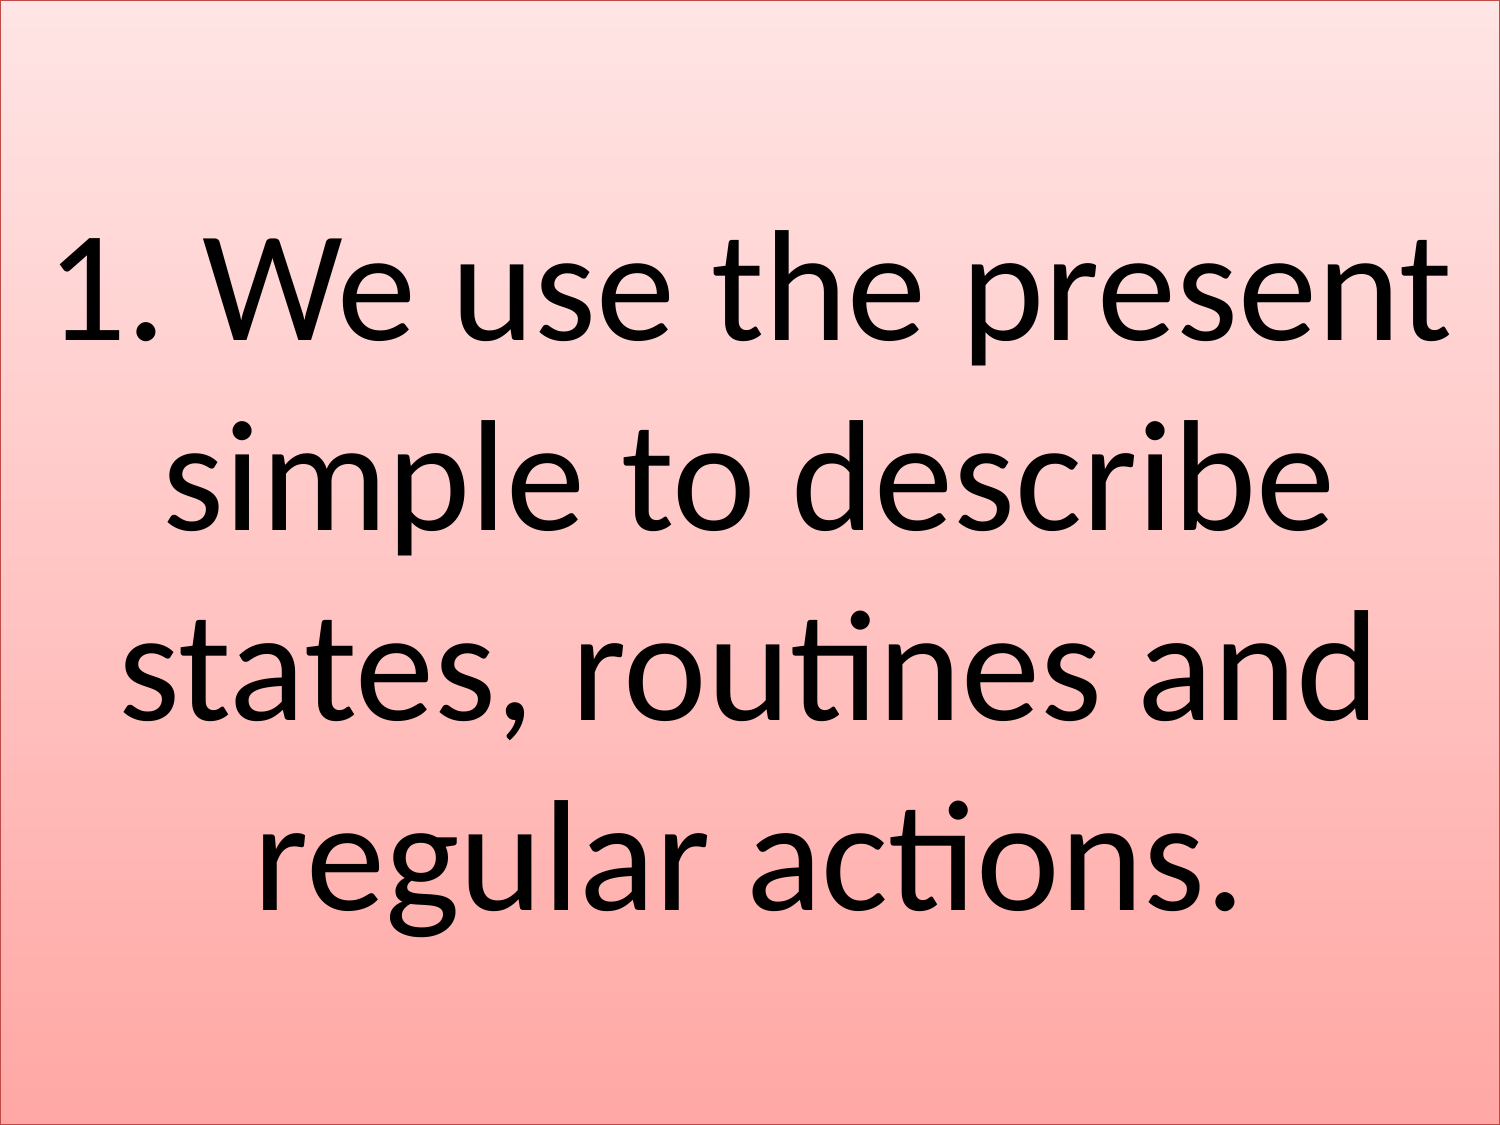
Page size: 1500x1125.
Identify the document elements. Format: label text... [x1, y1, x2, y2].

title 1. We use the present simple to describe states, routines and regular actions. [0, 0, 1500, 1125]
